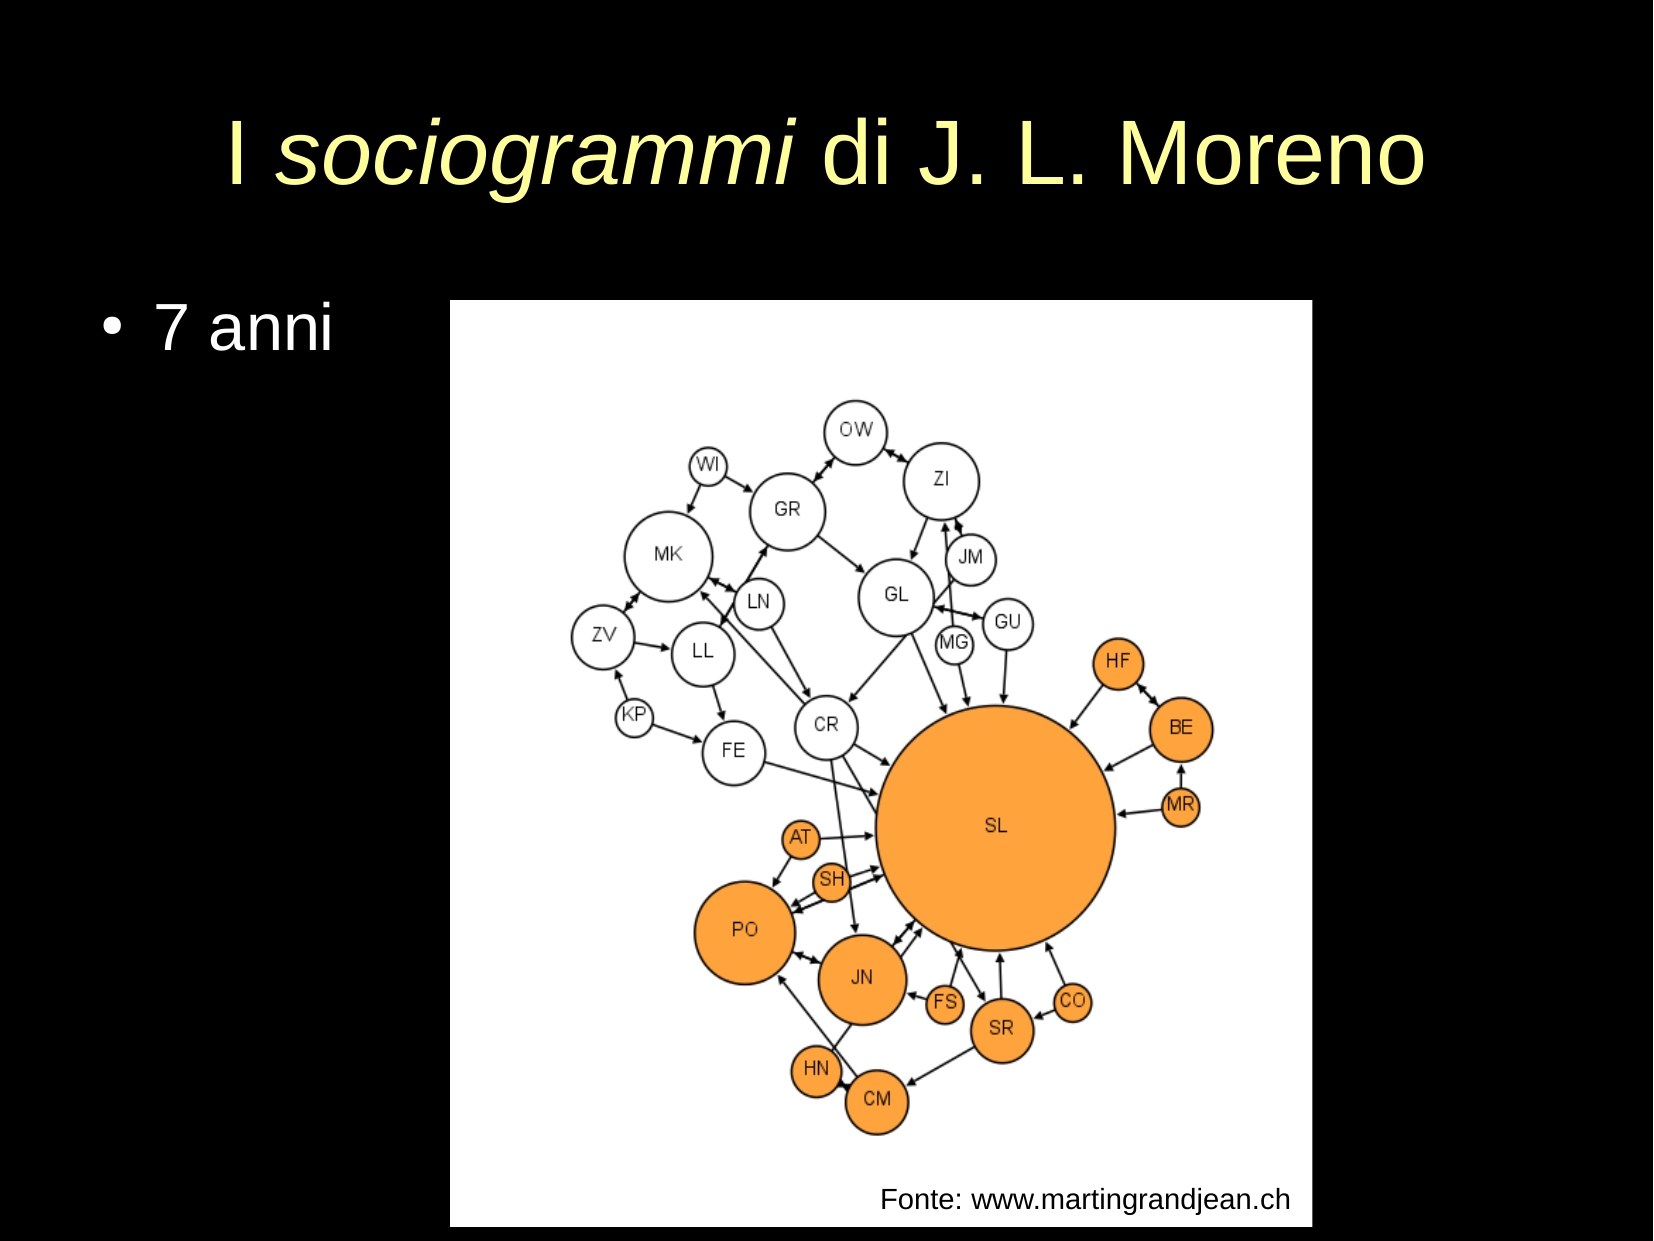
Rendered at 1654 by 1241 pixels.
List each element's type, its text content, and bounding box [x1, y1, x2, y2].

text_box Fonte: www.martingrandjean.ch [862, 1172, 1313, 1227]
list 7 anni [82, 290, 1571, 1126]
picture [450, 1126, 1313, 1227]
title I sociogrammi di J. L. Moreno [82, 49, 1571, 257]
